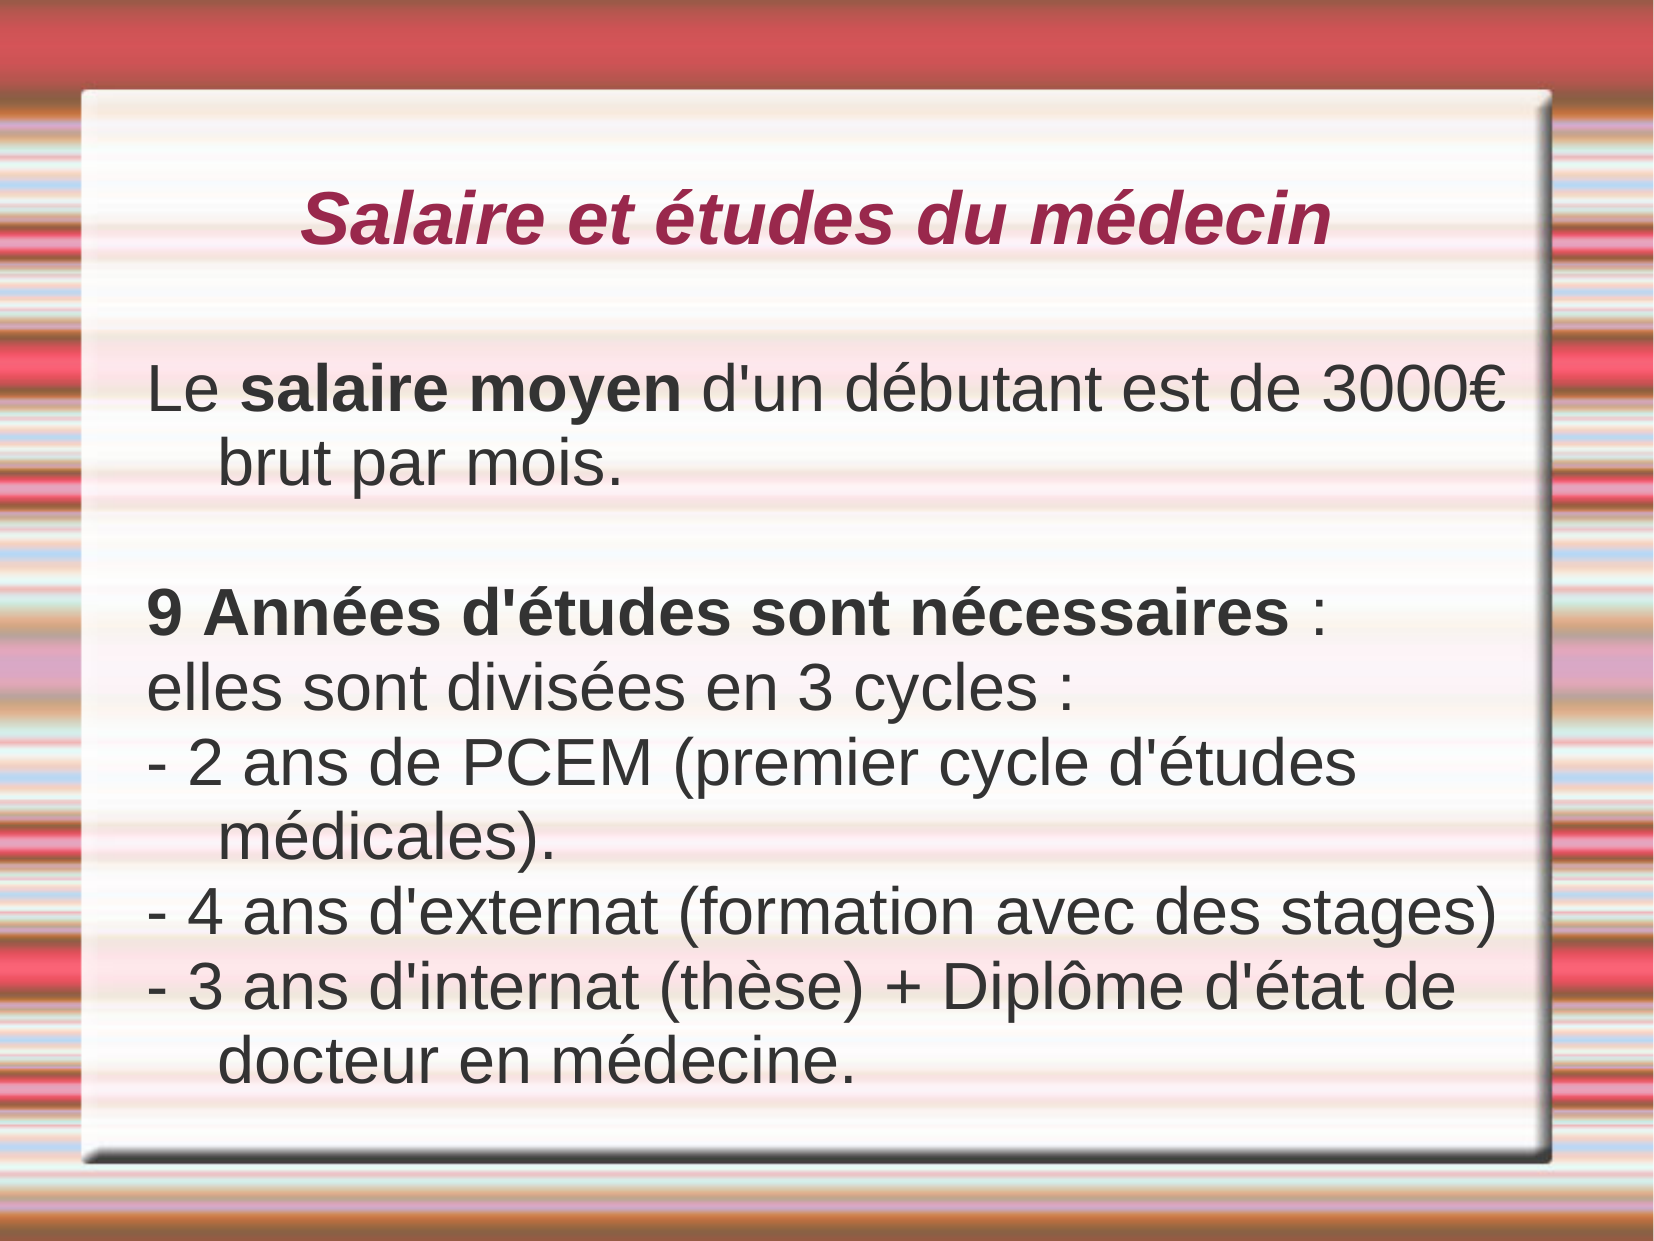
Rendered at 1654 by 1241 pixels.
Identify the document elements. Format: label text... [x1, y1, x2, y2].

list Le salaire moyen d'un débutant est de 3000€ brut par mois. 9 Années d'études sont nécessaires : elles sont divisées en 3 cycles : - 2 ans de PCEM (premier cycle d'études médicales). - 4 ans d'externat (formation avec des stages) - 3 ans d'internat (thèse) + Diplôme d'état de docteur en médecine. [134, 350, 1516, 1133]
picture [0, 0, 1654, 1241]
title Salaire et études du médecin [121, 114, 1534, 322]
